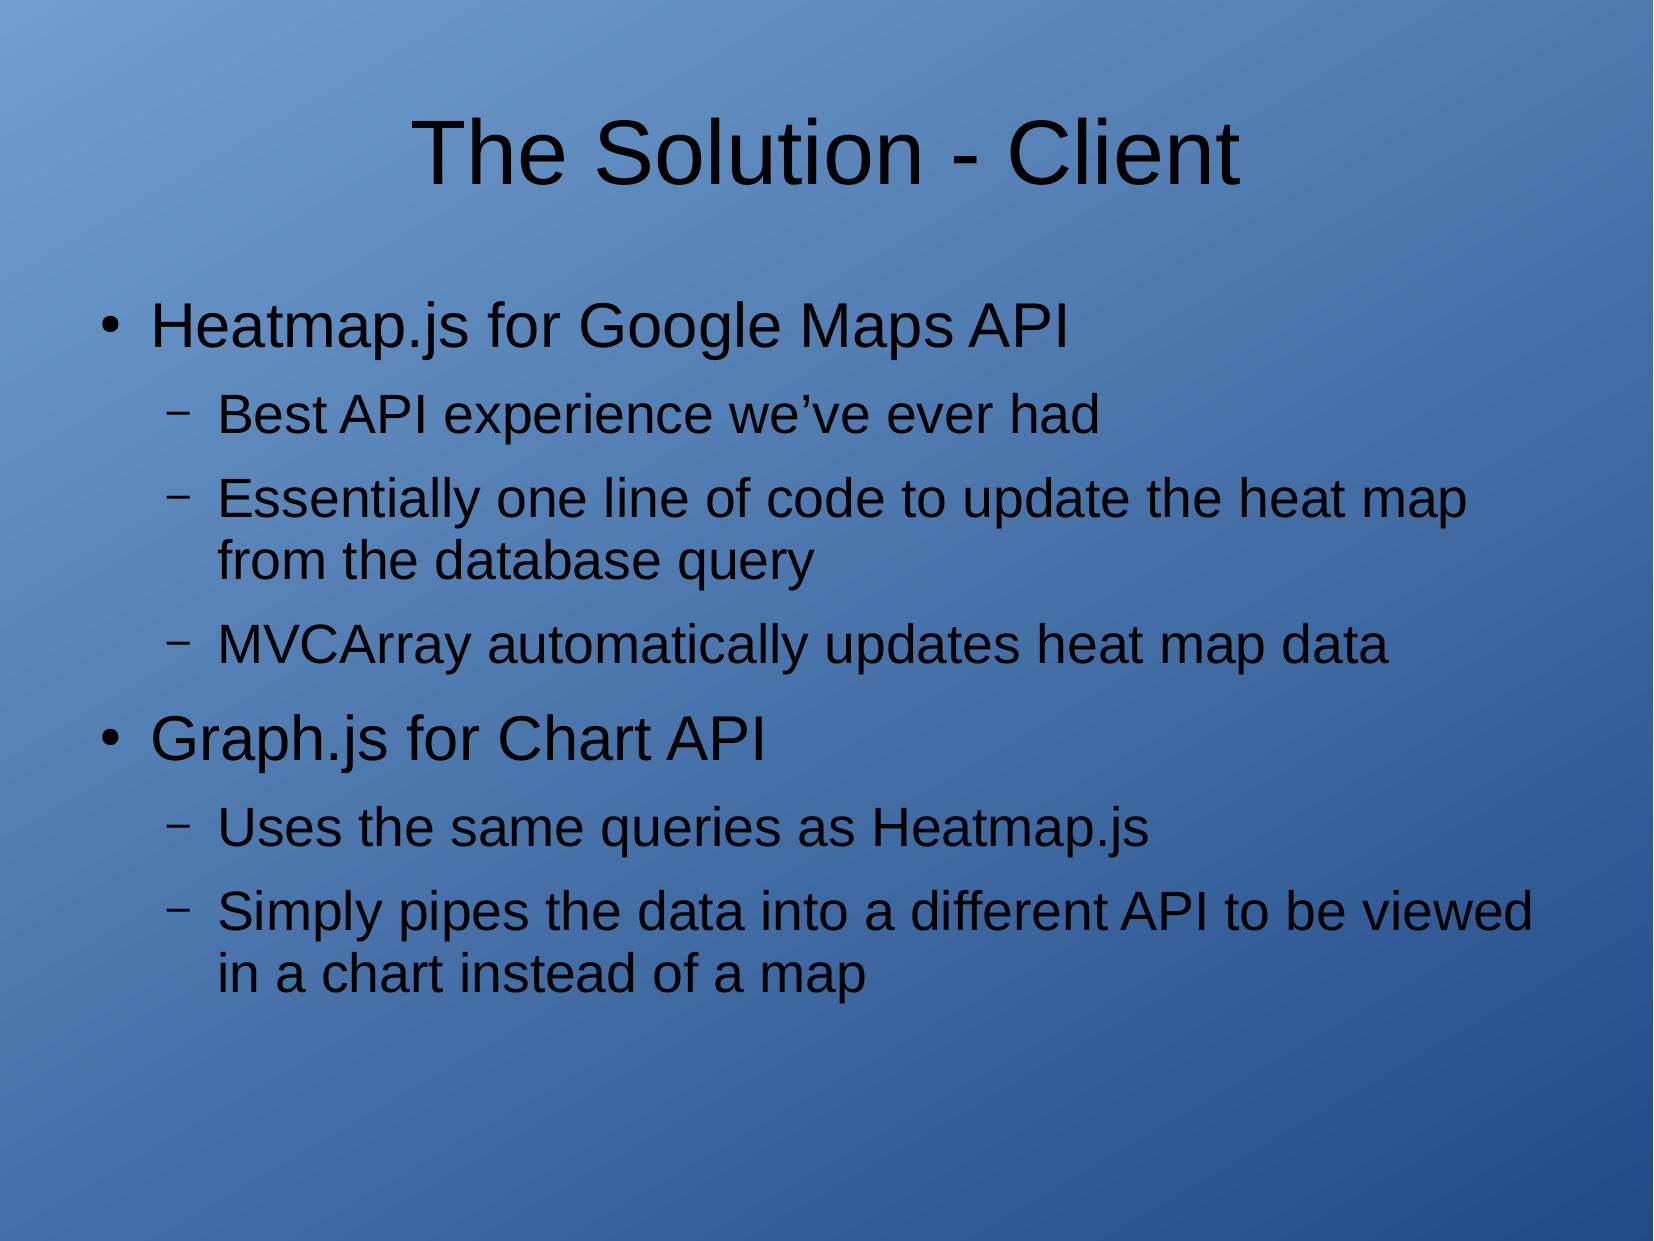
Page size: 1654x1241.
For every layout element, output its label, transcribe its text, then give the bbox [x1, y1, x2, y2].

title The Solution - Client [82, 49, 1571, 257]
list Heatmap.js for Google Maps API Best API experience we’ve ever had Essentially one line of code to update the heat map from the database query MVCArray automatically updates heat map data Graph.js for Chart API Uses the same queries as Heatmap.js Simply pipes the data into a different API to be viewed in a chart instead of a map [82, 290, 1571, 1010]
